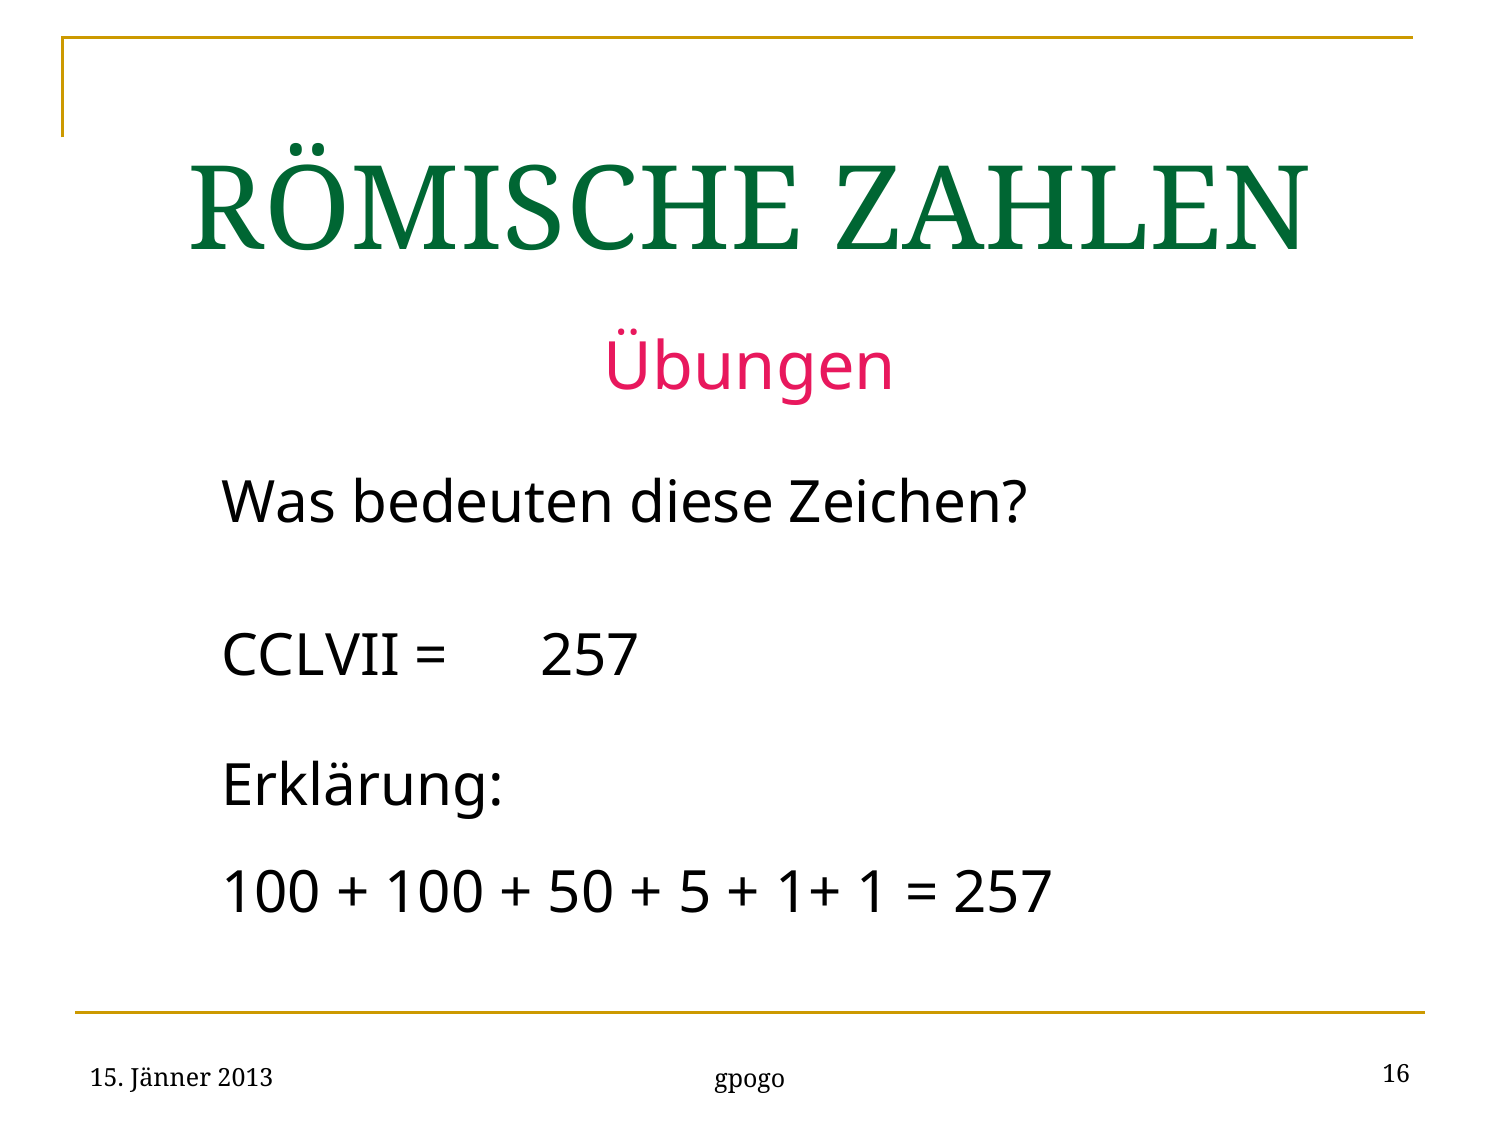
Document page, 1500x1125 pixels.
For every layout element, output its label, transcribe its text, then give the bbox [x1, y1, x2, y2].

text_box Was bedeuten diese Zeichen? [206, 456, 1294, 542]
text_box Erklärung: 100 + 100 + 50 + 5 + 1+ 1 = 257 [206, 739, 1294, 932]
text_box <Nummer> [1074, 1024, 1426, 1100]
text_box gpogo [512, 1025, 988, 1101]
title RÖMISCHE ZAHLEN [141, 82, 1359, 279]
text_box Übungen [437, 315, 1063, 411]
text_box 257 [525, 609, 763, 696]
text_box CCLVII = [206, 609, 479, 696]
text_box 15. Jänner 2013 [74, 1024, 426, 1100]
